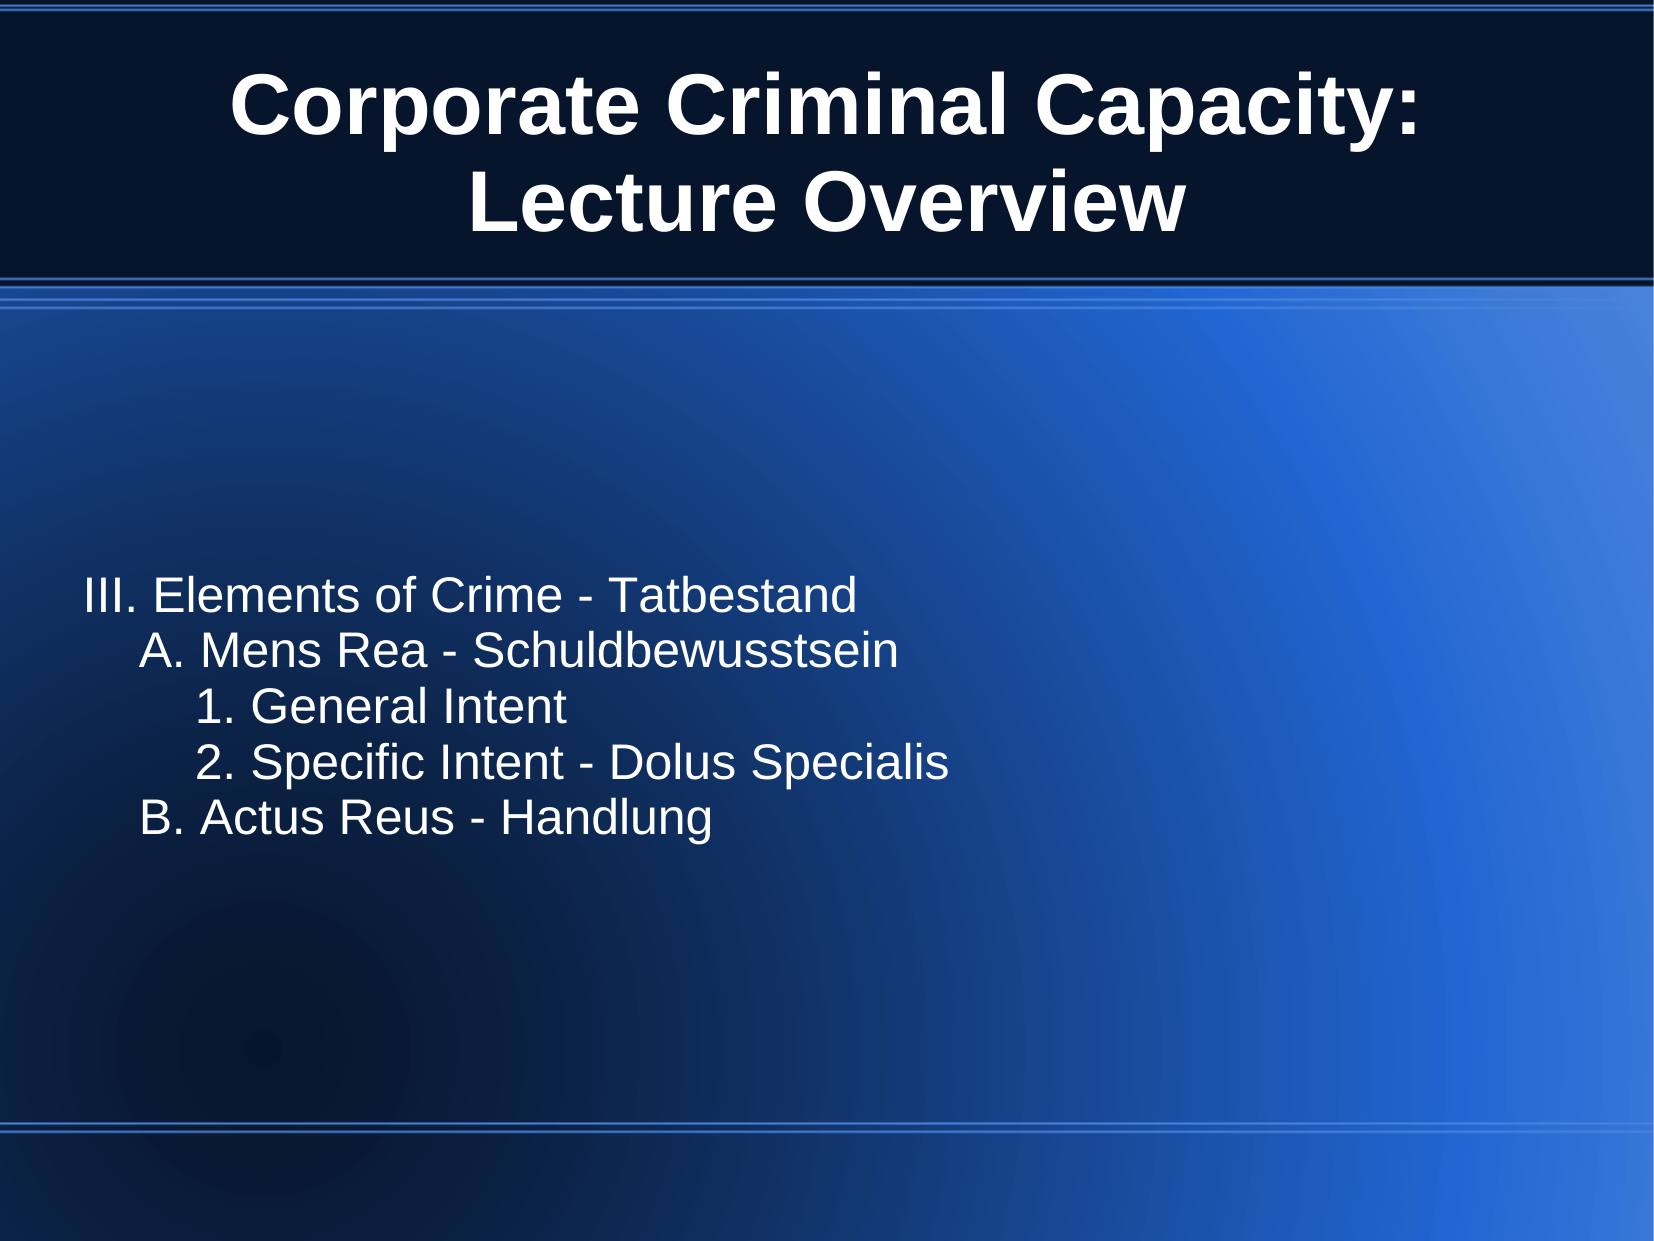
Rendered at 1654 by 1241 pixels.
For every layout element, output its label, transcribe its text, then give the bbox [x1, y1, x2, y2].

picture [0, 0, 1654, 1241]
title Corporate Criminal Capacity: Lecture Overview [82, 49, 1571, 257]
subtitle III. Elements of Crime - Tatbestand A. Mens Rea - Schuldbewusstsein 1. General Intent 2. Specific Intent - Dolus Specialis B. Actus Reus - Handlung [82, 355, 1571, 1058]
